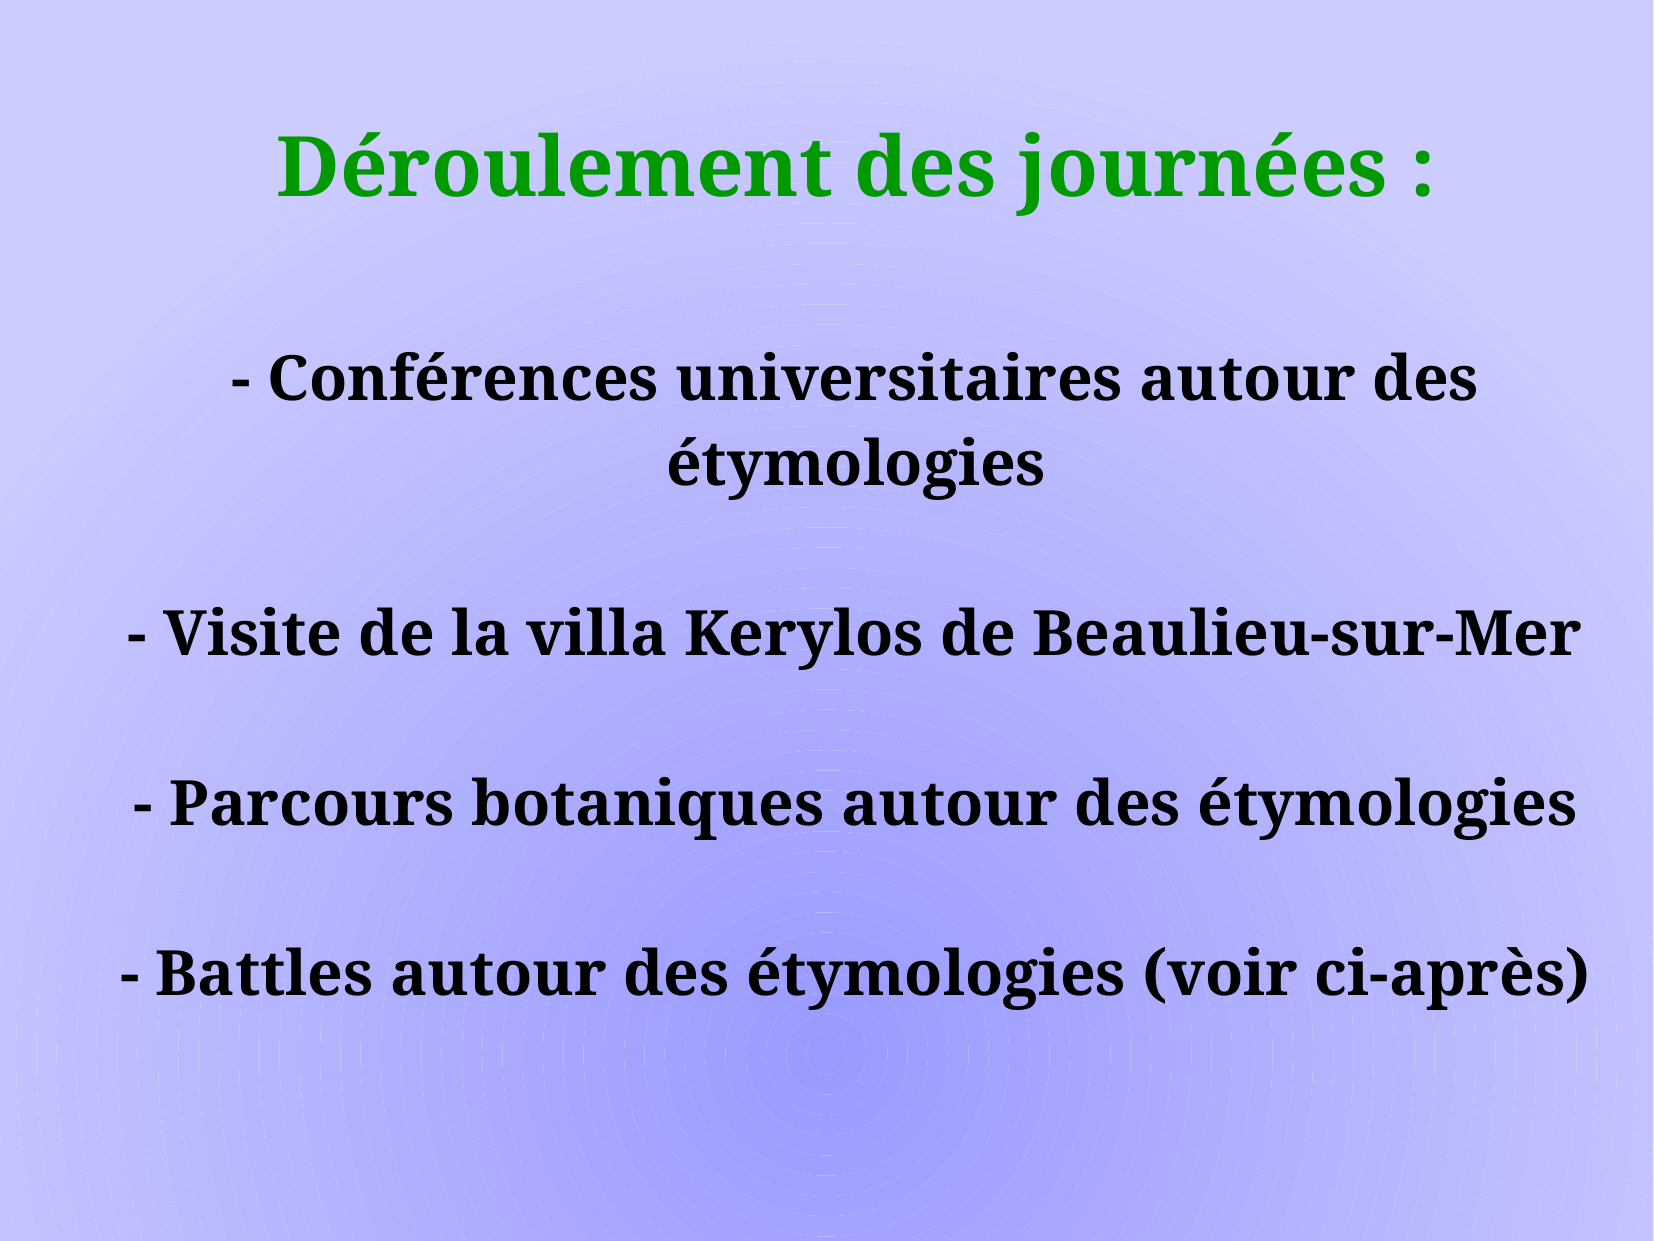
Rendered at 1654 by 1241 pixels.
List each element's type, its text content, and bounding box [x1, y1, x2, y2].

text_box Déroulement des journées : - Conférences universitaires autour des étymologies - Visite de la villa Kerylos de Beaulieu-sur-Mer - Parcours botaniques autour des étymologies - Battles autour des étymologies (voir ci-après) [88, 99, 1625, 1127]
